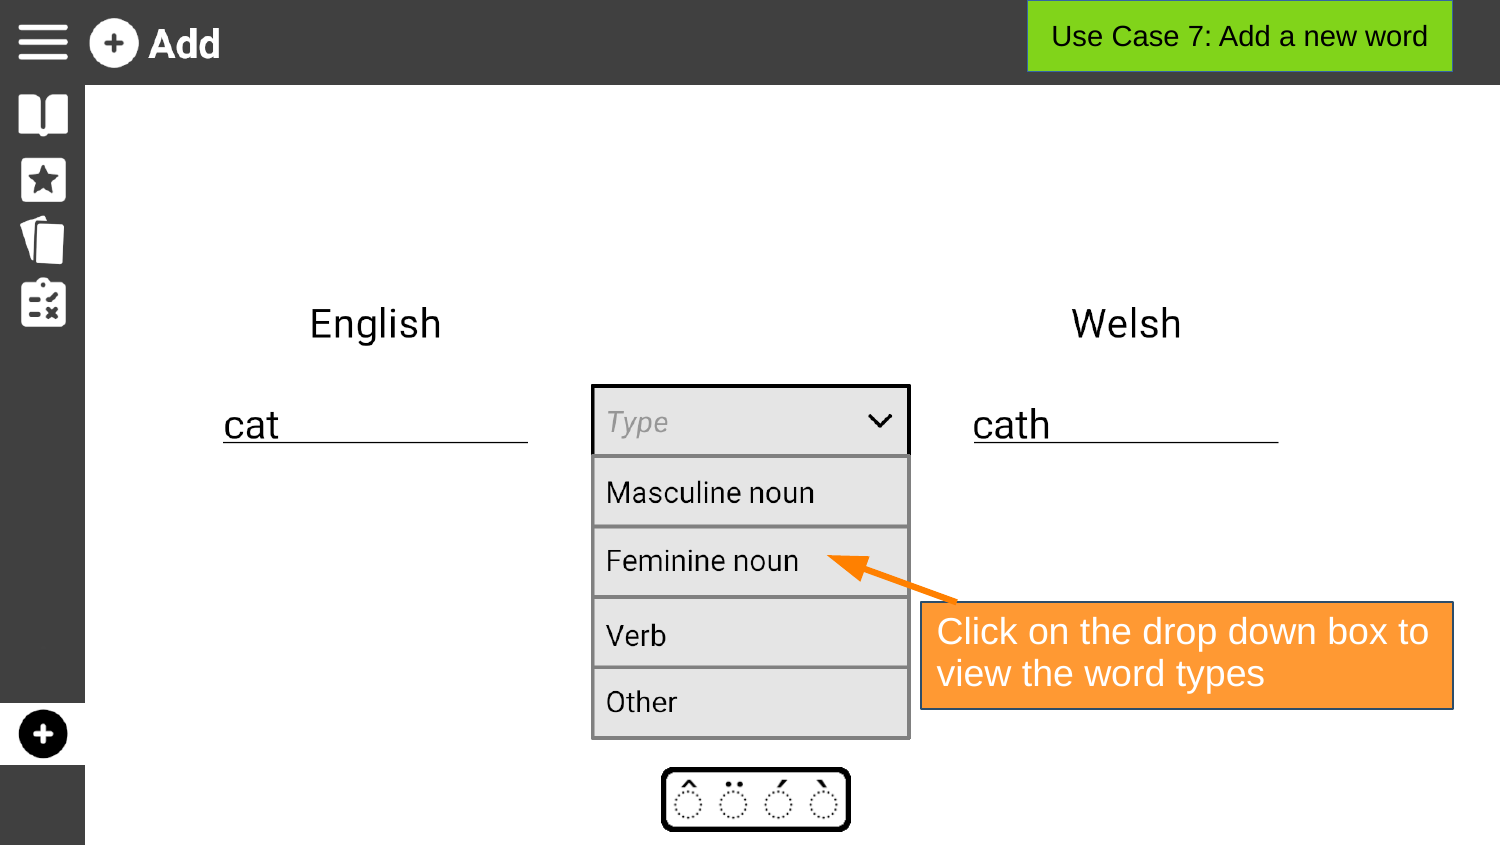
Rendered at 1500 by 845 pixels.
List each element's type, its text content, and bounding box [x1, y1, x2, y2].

picture [0, 0, 1500, 845]
text_box Use Case 7: Add a new word [1027, 0, 1453, 72]
text_box Click on the drop down box to view the word types [920, 602, 1453, 709]
